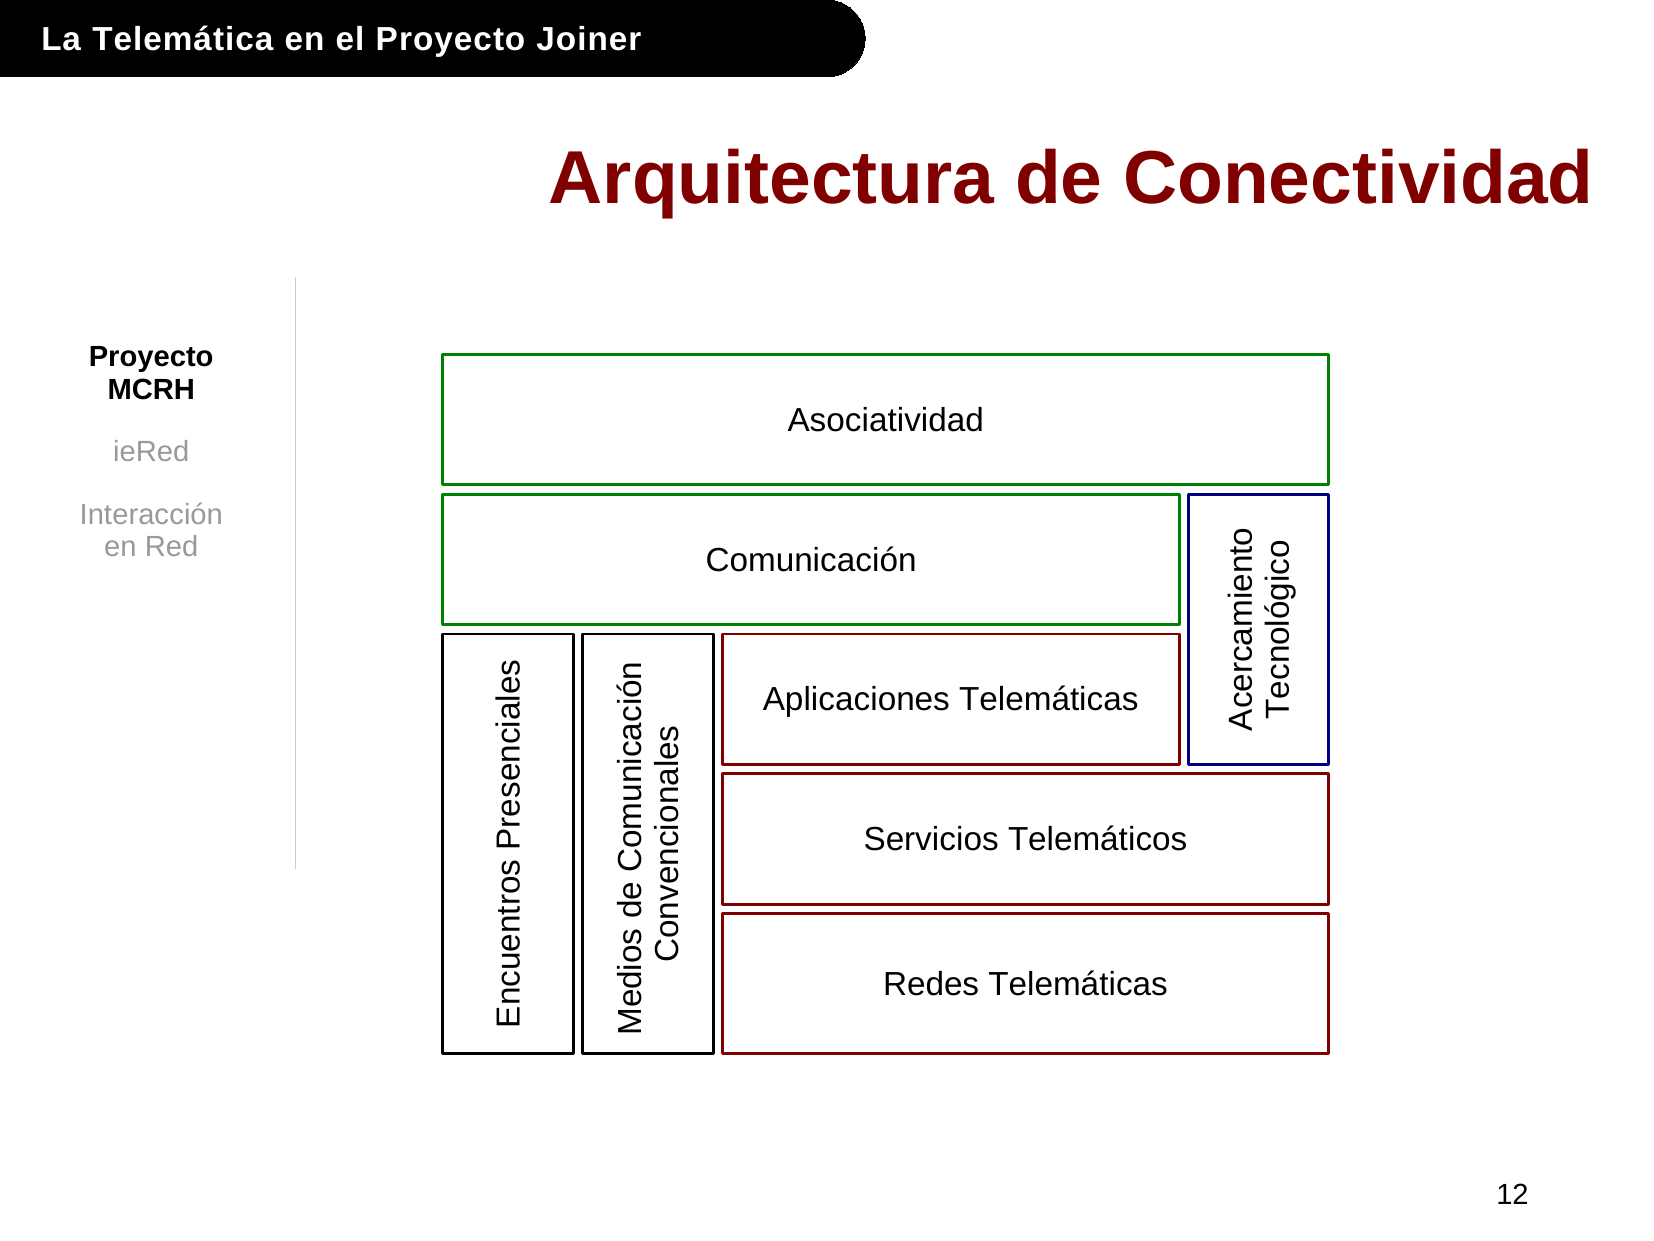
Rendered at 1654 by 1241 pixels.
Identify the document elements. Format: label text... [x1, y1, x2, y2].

text_box Aplicaciones Telemáticas [722, 634, 1180, 765]
text_box Asociatividad [442, 354, 1329, 485]
text_box Acercamiento Tecnológico [1188, 494, 1329, 765]
list Proyecto MCRH ieRed Interacción en Red [18, 277, 285, 862]
text_box Encuentros Presenciales [442, 634, 574, 1054]
text_box Comunicación [442, 494, 1180, 625]
text_box Redes Telemáticas [722, 913, 1329, 1054]
title Arquitectura de Conectividad [118, 118, 1595, 237]
text_box Medios de Comunicación Convencionales [582, 634, 714, 1054]
text_box Servicios Telemáticos [722, 773, 1329, 905]
